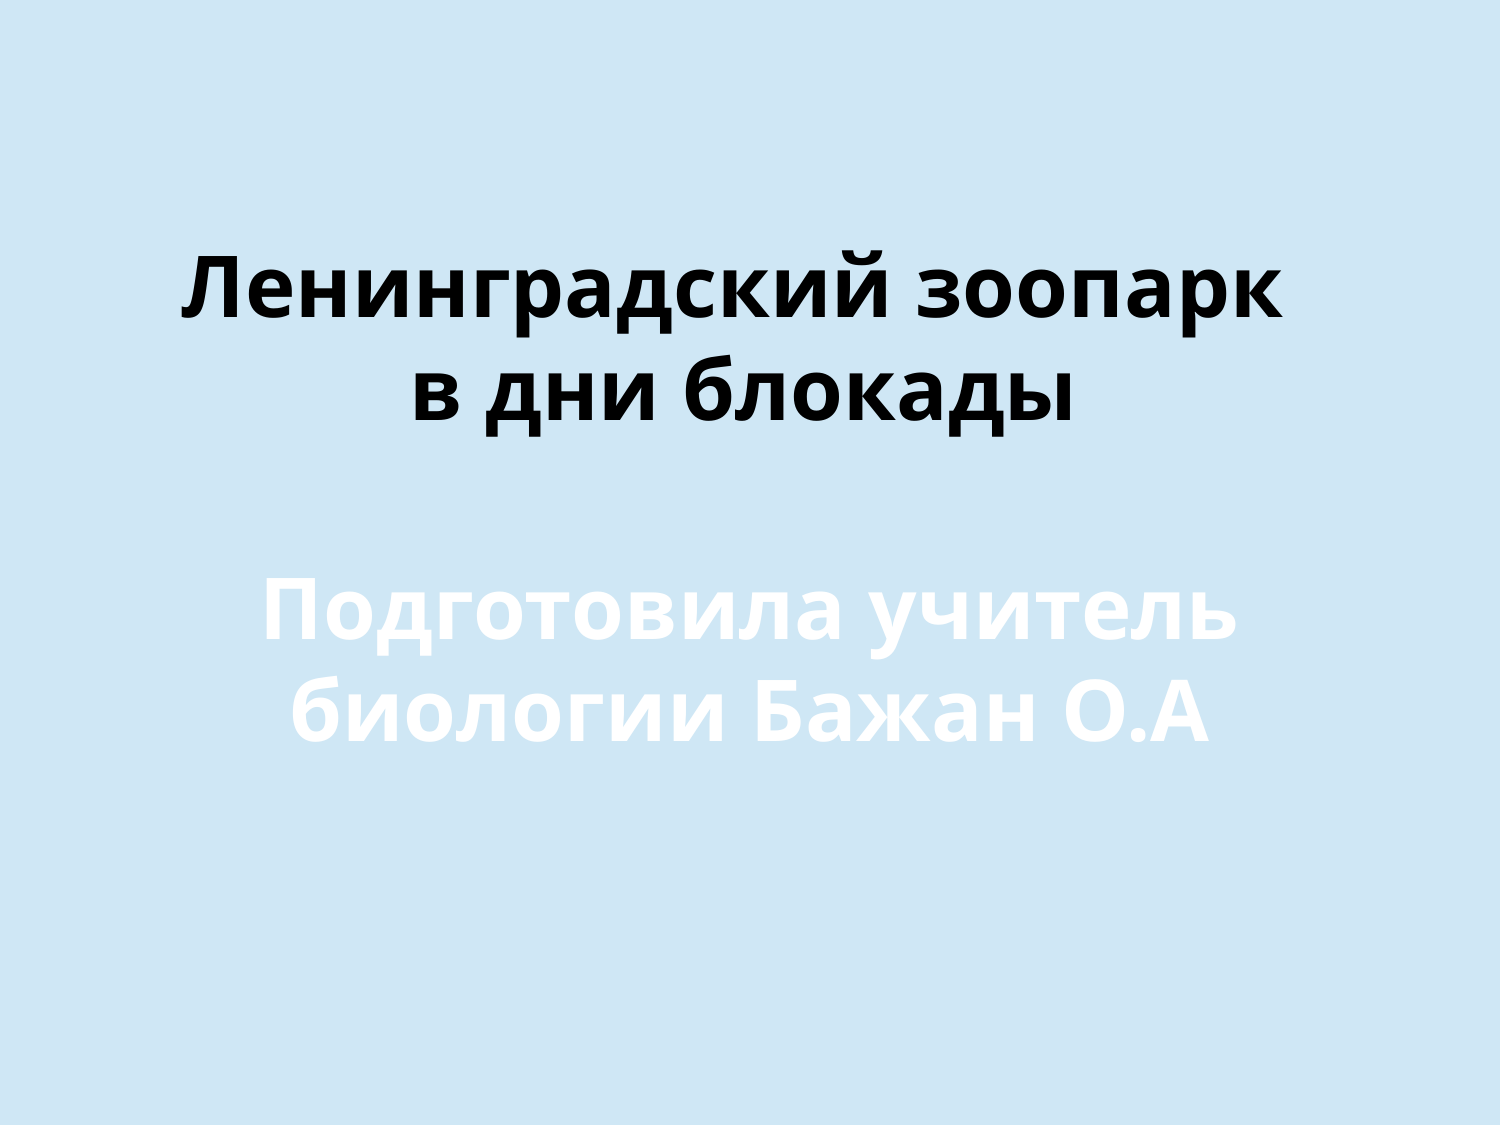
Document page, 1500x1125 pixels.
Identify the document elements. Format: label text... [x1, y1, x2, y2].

subtitle Подготовила учитель биологии Бажан О.А [225, 546, 1275, 834]
title Ленинградский зоопарк в дни блокады [69, 224, 1420, 525]
